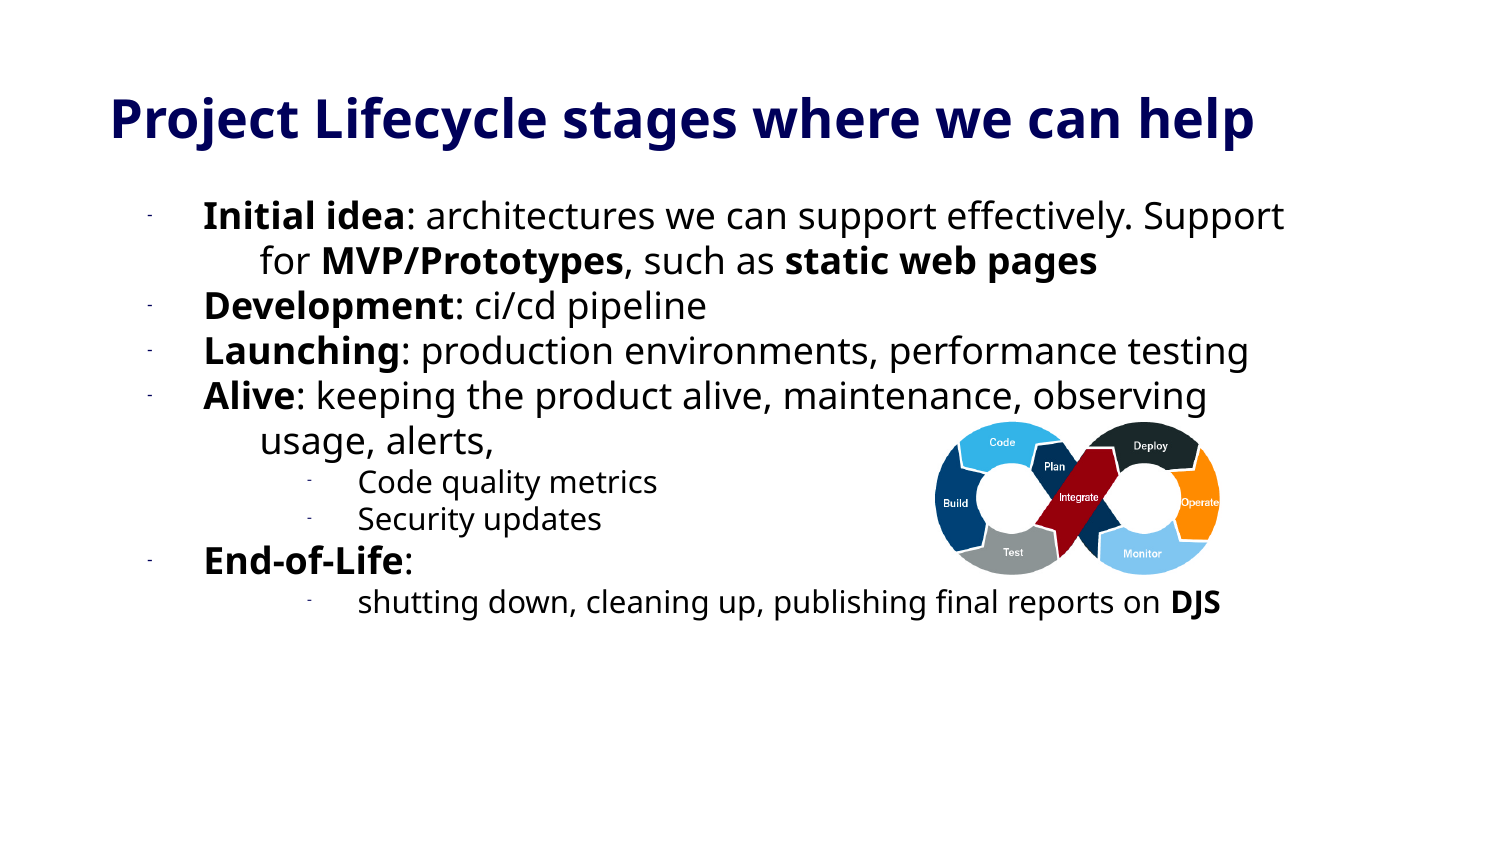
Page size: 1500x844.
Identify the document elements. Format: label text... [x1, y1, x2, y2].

list Initial idea: architectures we can support effectively. Support for MVP/Prototypes, such as static web pages Development: ci/cd pipeline Launching: production environments, performance testing Alive: keeping the product alive, maintenance, observing usage, alerts, Code quality metrics Security updates End-of-Life: shutting down, cleaning up, publishing final reports on DJS [94, 177, 1312, 739]
picture [928, 421, 1222, 575]
title Project Lifecycle stages where we can help [94, 53, 1312, 164]
